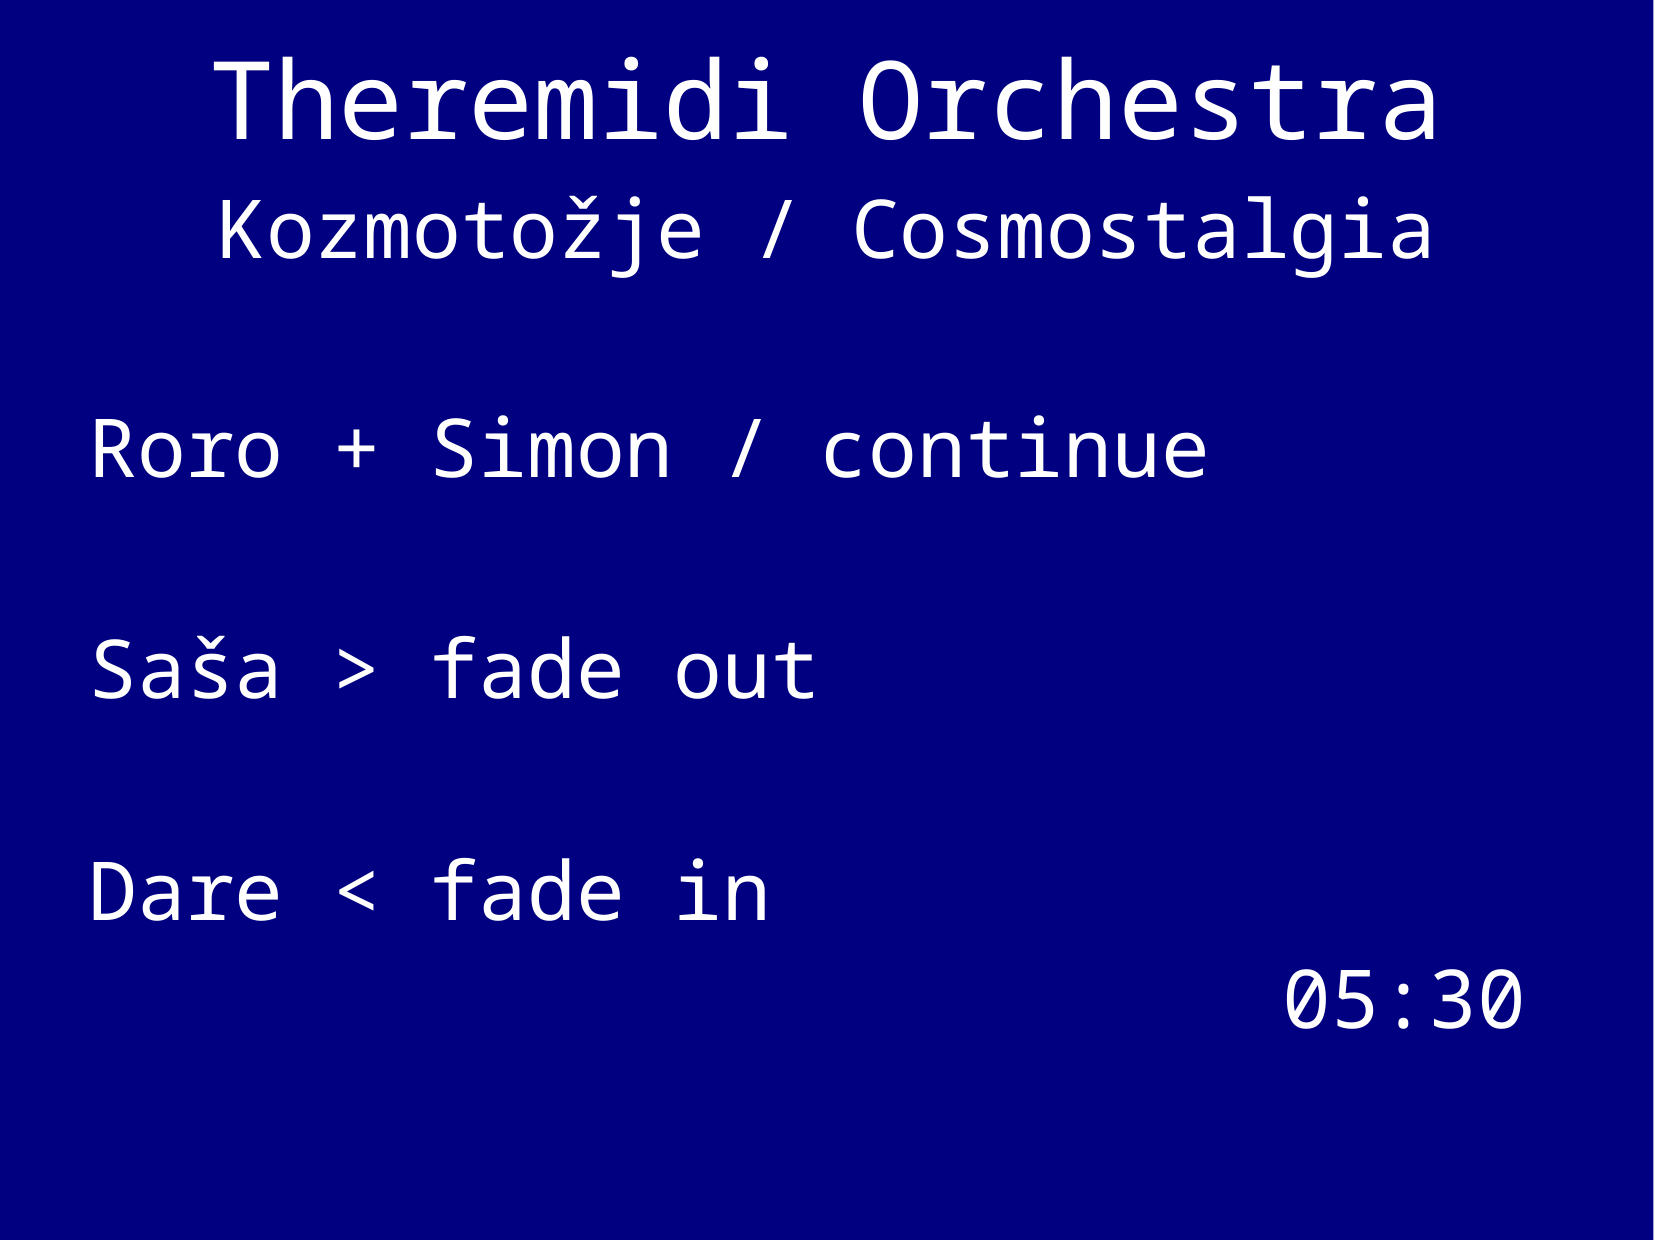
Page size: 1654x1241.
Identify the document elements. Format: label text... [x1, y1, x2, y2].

title Theremidi Orchestra Kozmotožje / Cosmostalgia [82, 49, 1571, 257]
subtitle Roro + Simon / continue Saša > fade out Dare < fade in [88, 272, 1566, 1063]
text_box 05:30 [1282, 900, 1620, 1096]
